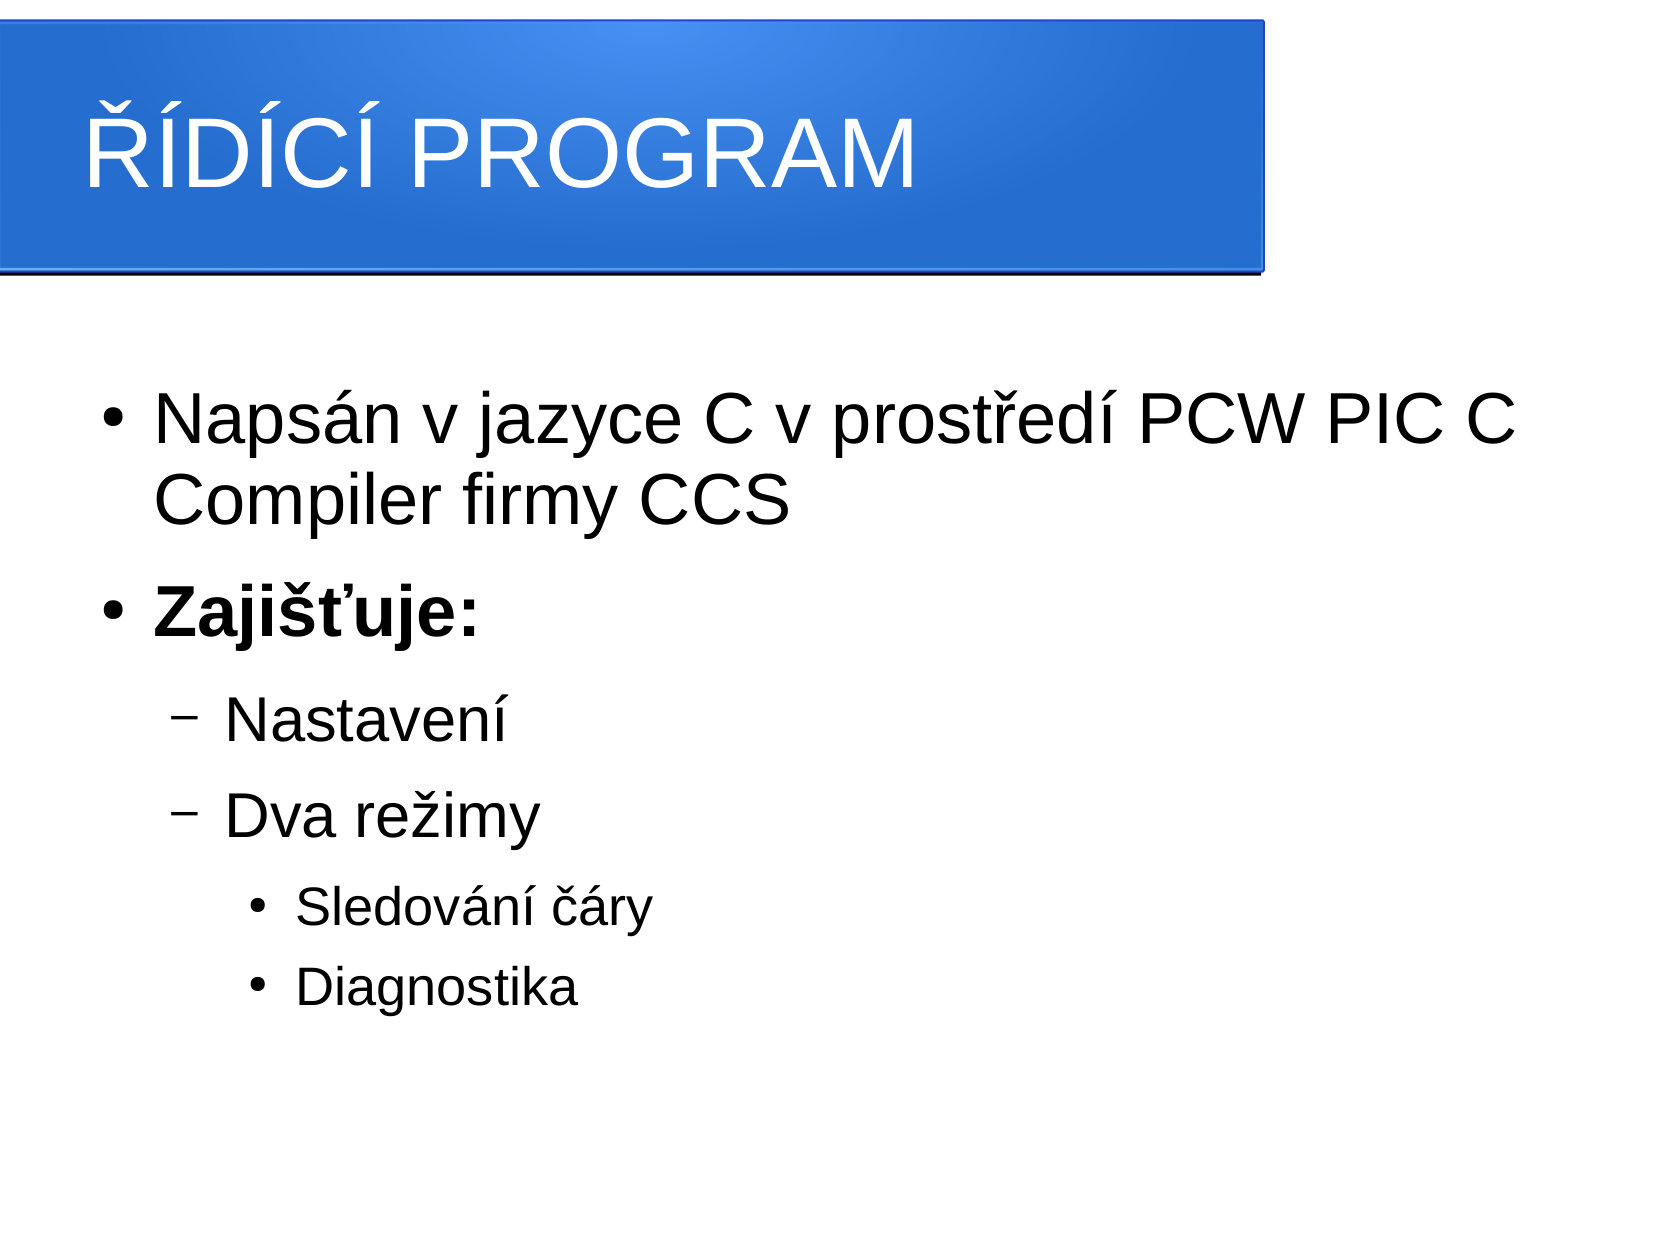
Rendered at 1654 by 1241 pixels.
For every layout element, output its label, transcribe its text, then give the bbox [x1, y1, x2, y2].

list Napsán v jazyce C v prostředí PCW PIC C Compiler firmy CCS Zajišťuje: Nastavení Dva režimy Sledování čáry Diagnostika [82, 377, 1538, 1098]
title ŘÍDÍCÍ PROGRAM [82, 49, 1250, 257]
